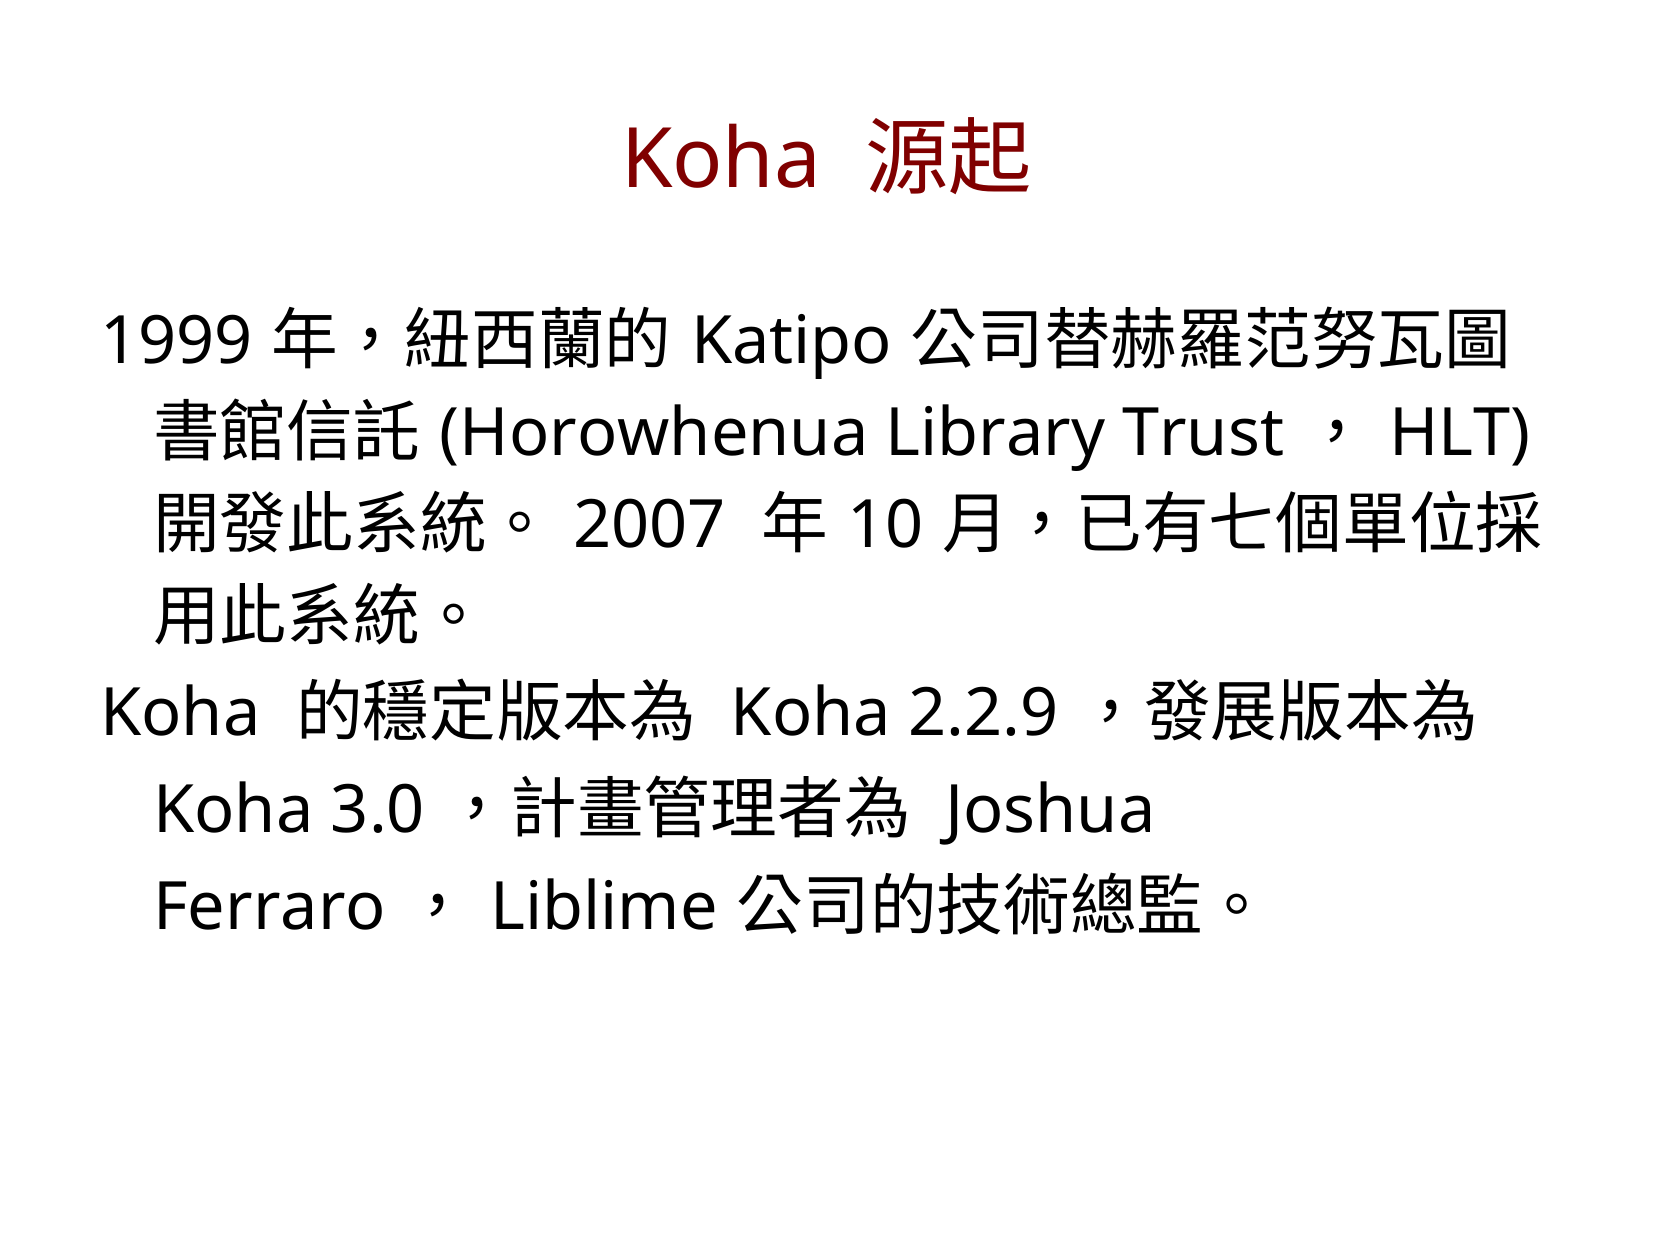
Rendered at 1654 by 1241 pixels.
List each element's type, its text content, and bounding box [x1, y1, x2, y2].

title Koha 源起 [82, 56, 1571, 250]
list 1999年，紐西蘭的Katipo公司替赫羅范努瓦圖書館信託(Horowhenua Library Trust，HLT)開發此系統。2007 年10月，已有七個單位採用此系統。 Koha 的穩定版本為 Koha 2.2.9，發展版本為Koha 3.0，計畫管理者為 Joshua Ferraro，Liblime公司的技術總監。 [82, 290, 1571, 1094]
